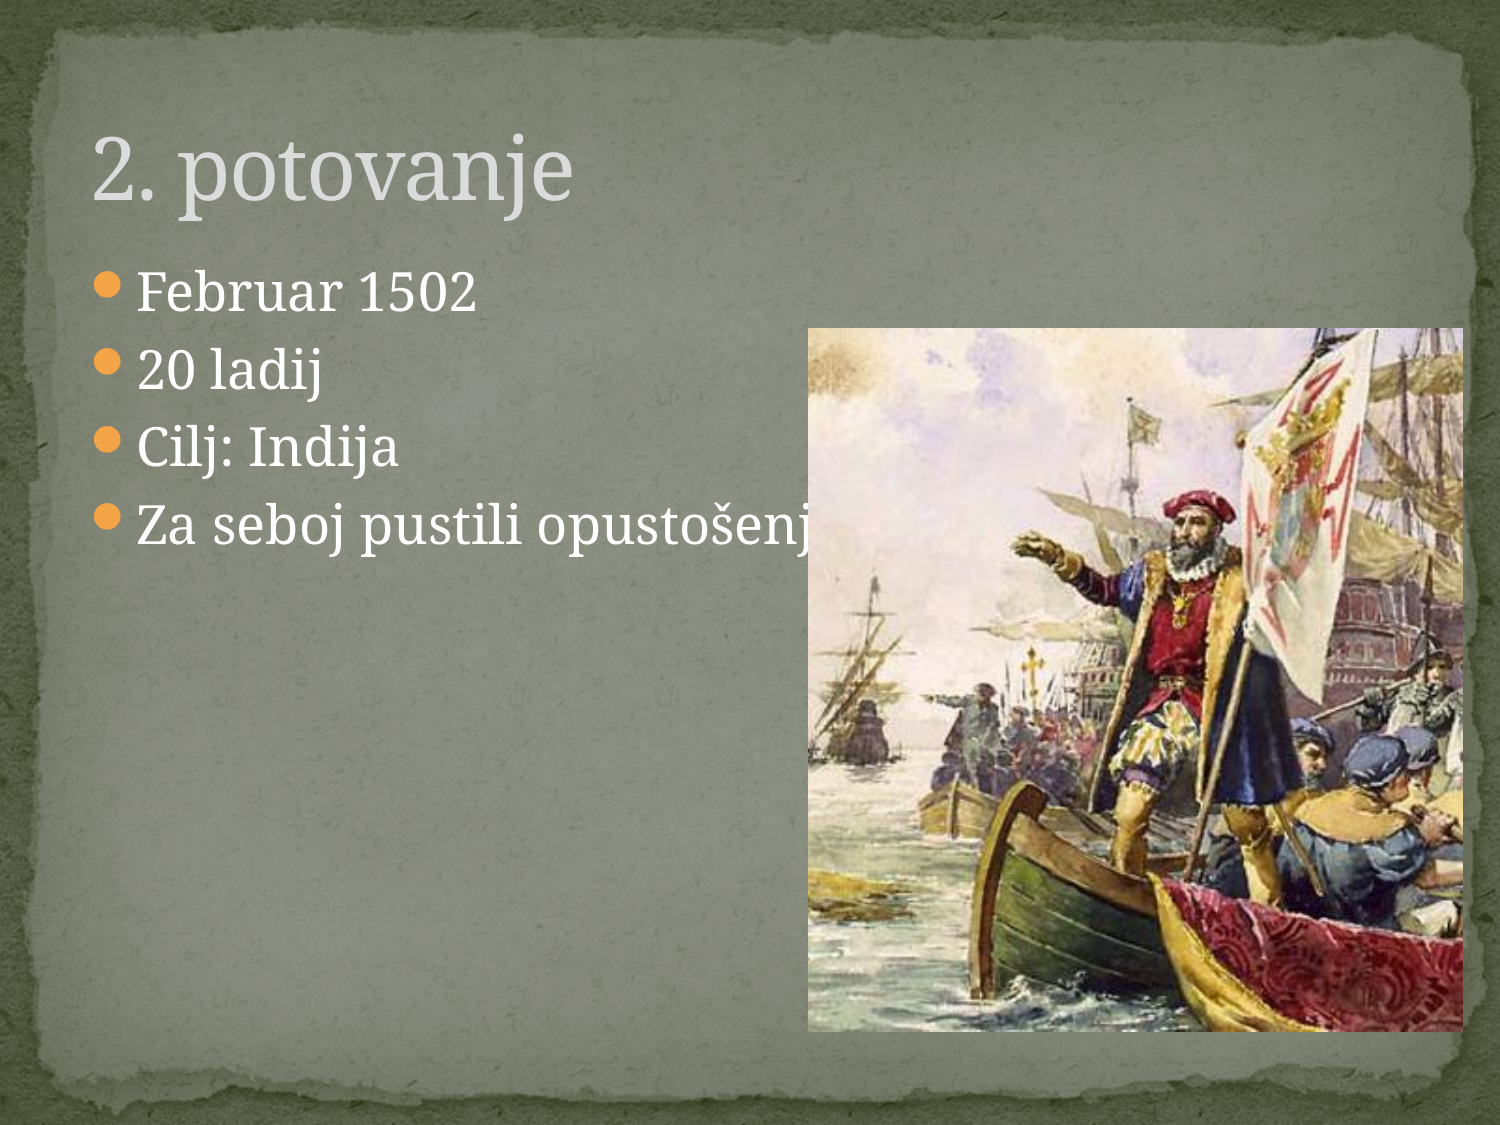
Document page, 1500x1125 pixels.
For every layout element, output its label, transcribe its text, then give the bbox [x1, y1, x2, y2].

picture [0, 0, 1500, 1125]
list Februar 1502 20 ladij Cilj: Indija Za seboj pustili opustošenje [75, 249, 1425, 1000]
title 2. potovanje [75, 24, 1425, 225]
